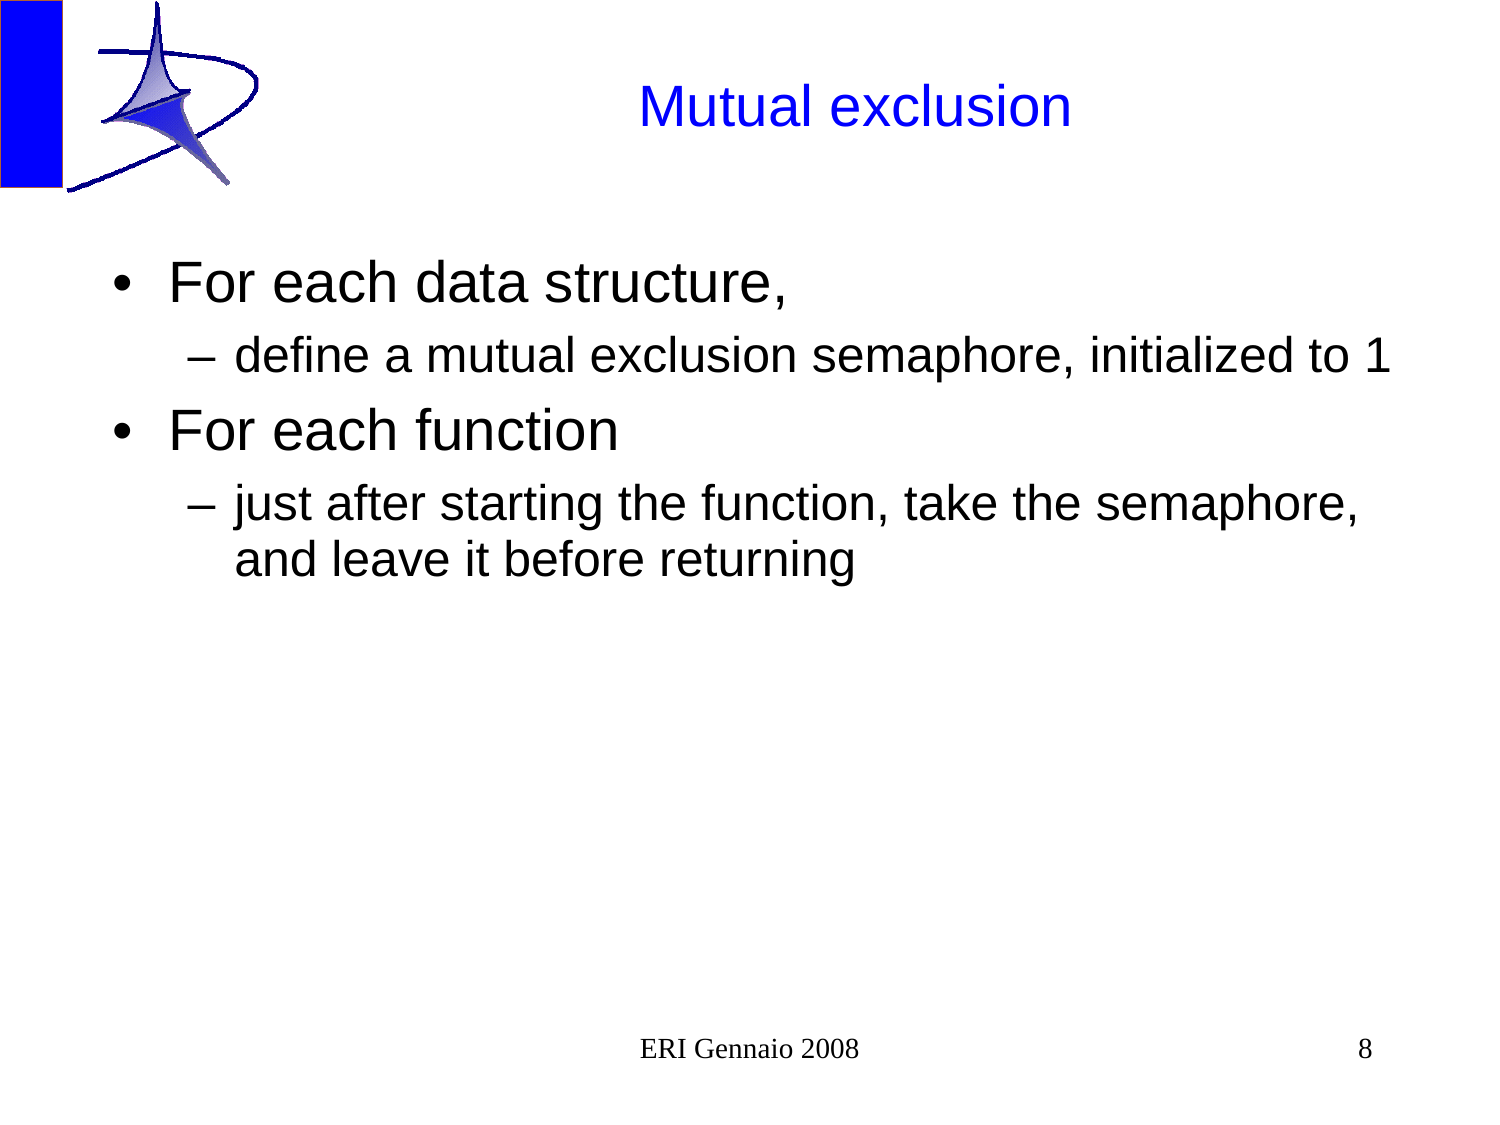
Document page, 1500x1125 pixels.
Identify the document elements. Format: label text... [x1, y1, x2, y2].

picture [62, 0, 263, 197]
title Mutual exclusion [262, 24, 1450, 188]
list For each data structure, define a mutual exclusion semaphore, initialized to 1 For each function just after starting the function, take the semaphore, and leave it before returning [112, 249, 1450, 993]
